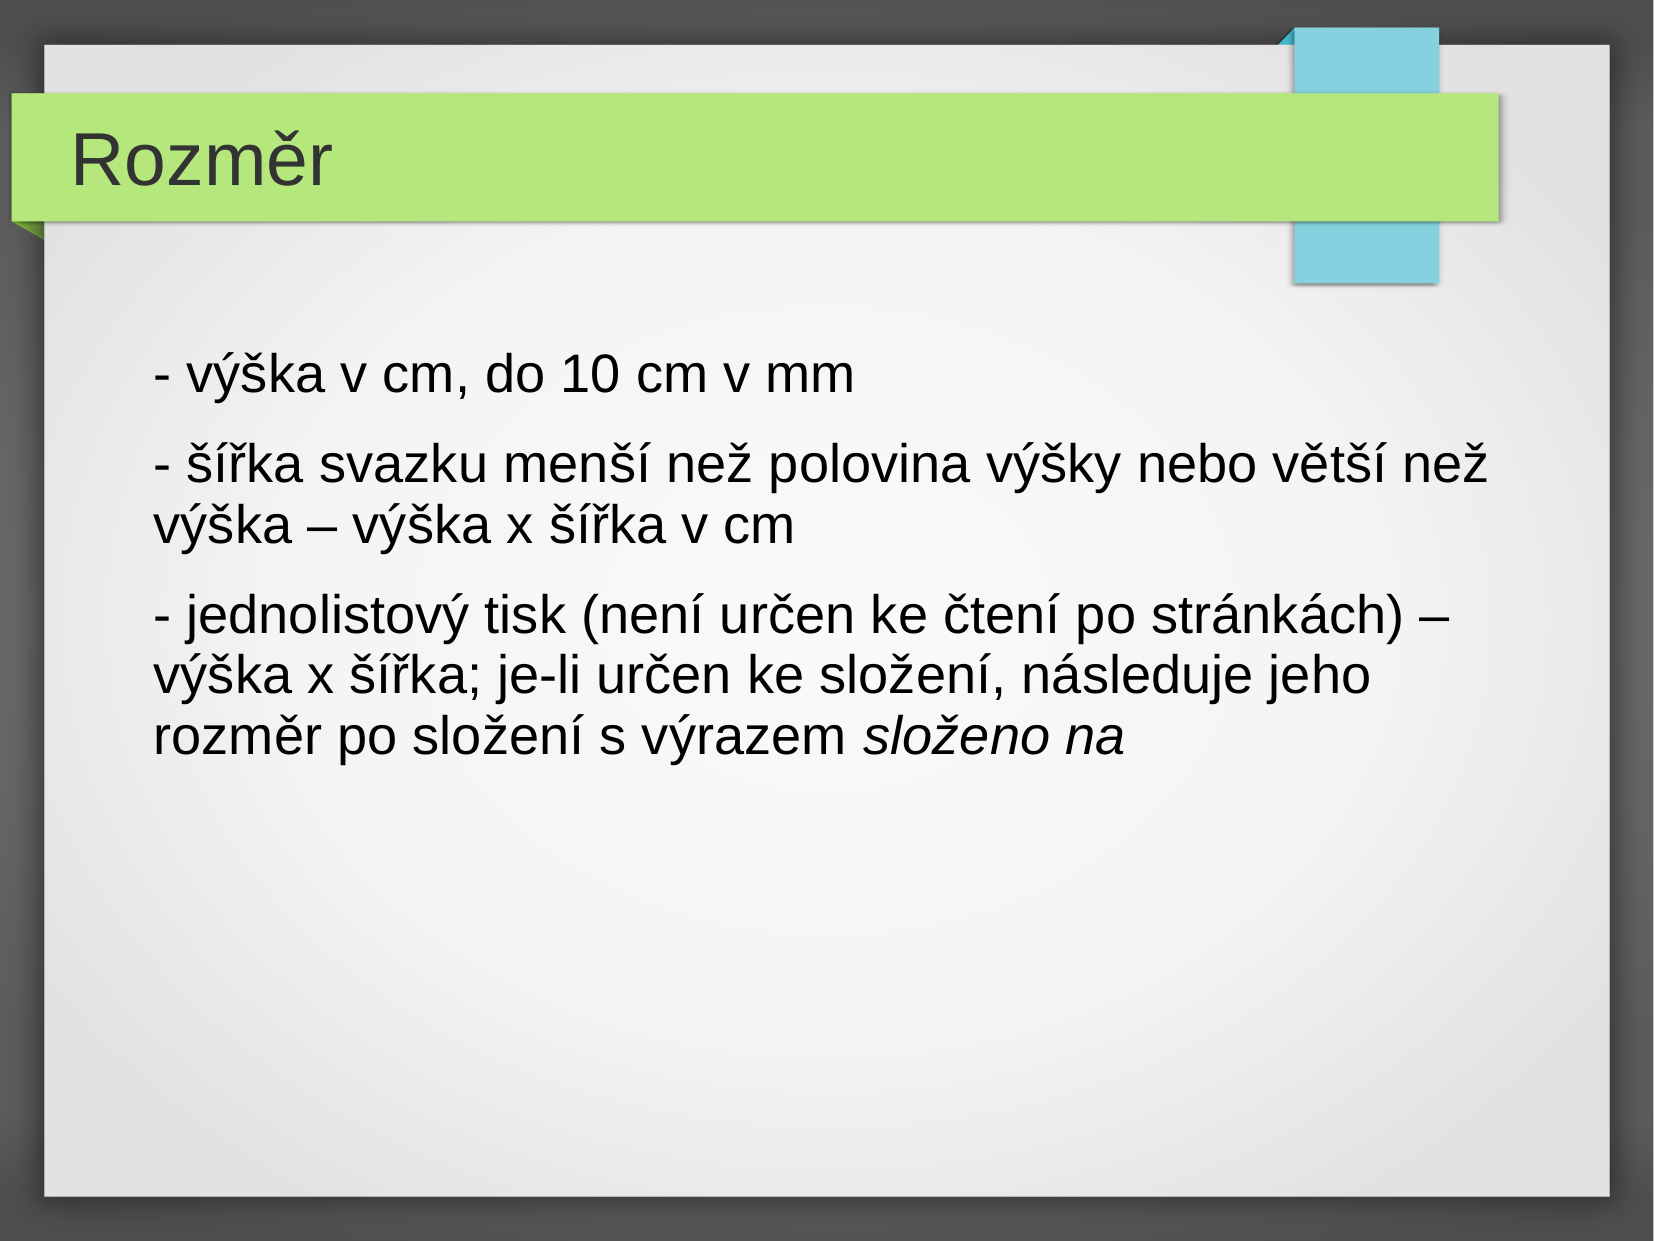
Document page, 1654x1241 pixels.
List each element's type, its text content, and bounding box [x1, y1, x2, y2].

picture [0, 0, 1654, 1241]
list - výška v cm, do 10 cm v mm - šířka svazku menší než polovina výšky nebo větší než výška – výška x šířka v cm - jednolistový tisk (není určen ke čtení po stránkách) – výška x šířka; je-li určen ke složení, následuje jeho rozměr po složení s výrazem složeno na [82, 343, 1538, 1063]
title Rozměr [70, 106, 1229, 213]
